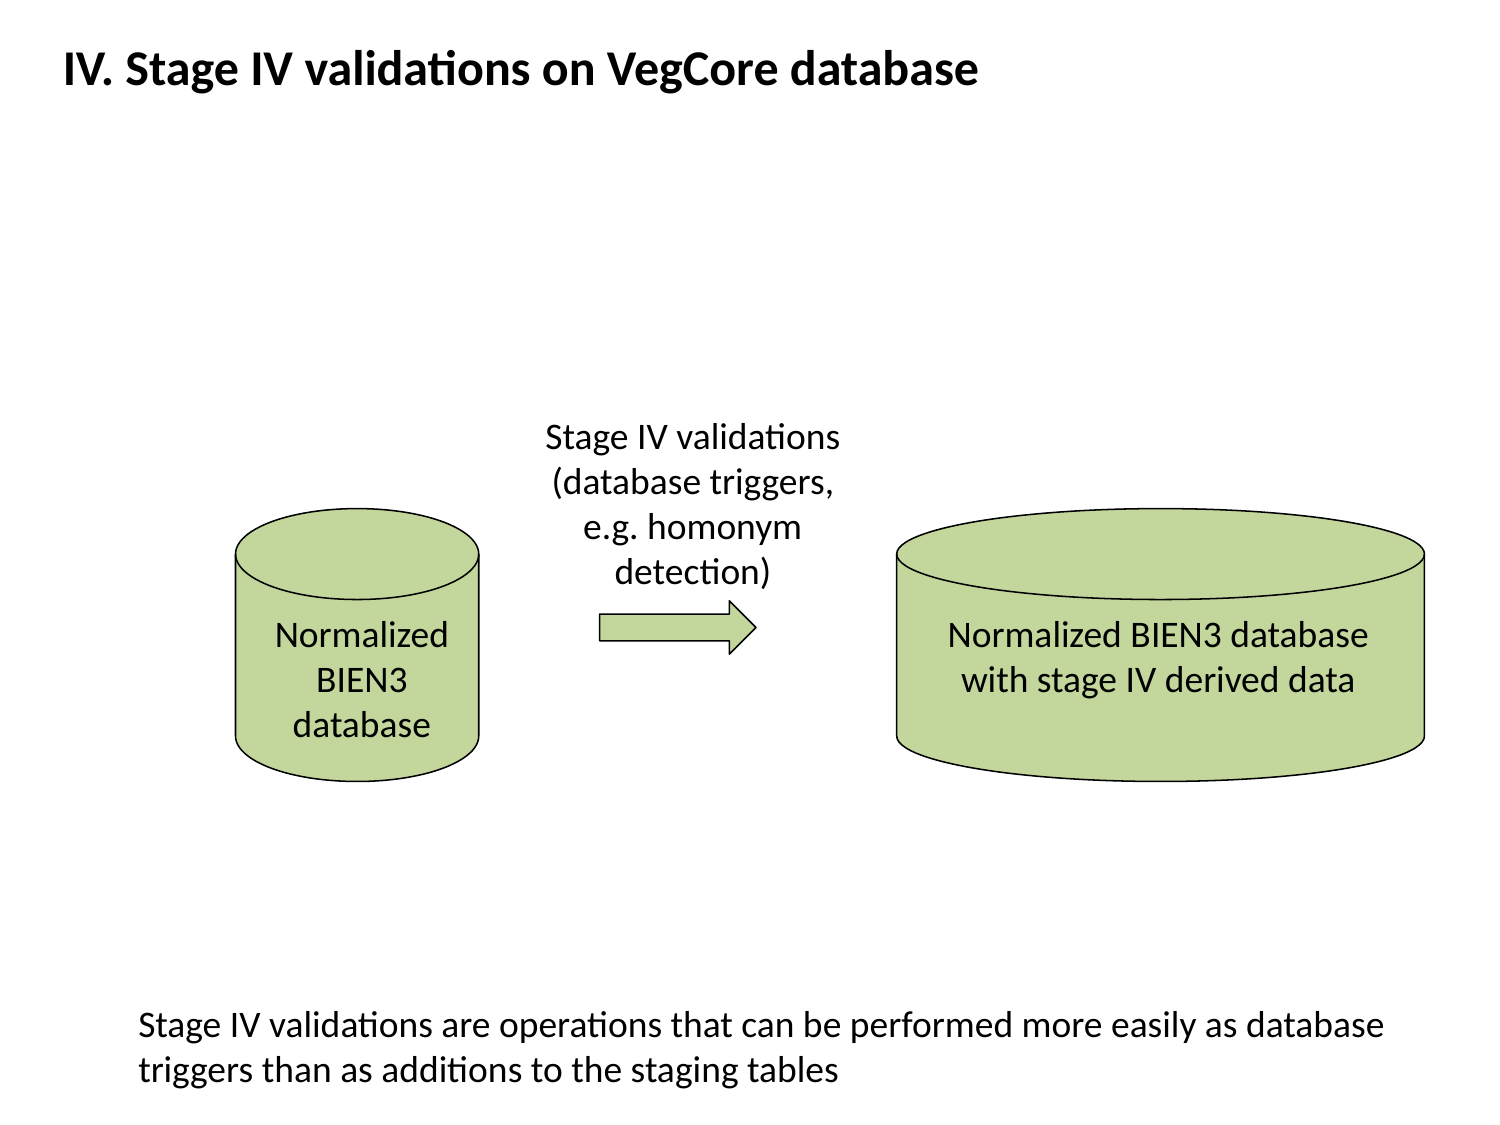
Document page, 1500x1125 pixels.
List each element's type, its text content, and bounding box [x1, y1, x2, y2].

text_box Stage IV validations are operations that can be performed more easily as database triggers than as additions to the staging tables [123, 992, 1470, 1097]
text_box Normalized BIEN3 database with stage IV derived data [915, 602, 1402, 753]
text_box Stage IV validations (database triggers, e.g. homonym detection) [516, 404, 870, 510]
text_box [599, 600, 757, 655]
text_box IV. Stage IV validations on VegCore database [48, 27, 1420, 103]
text_box [896, 508, 1425, 782]
text_box Normalized BIEN3 database [255, 602, 469, 753]
text_box [235, 508, 479, 782]
